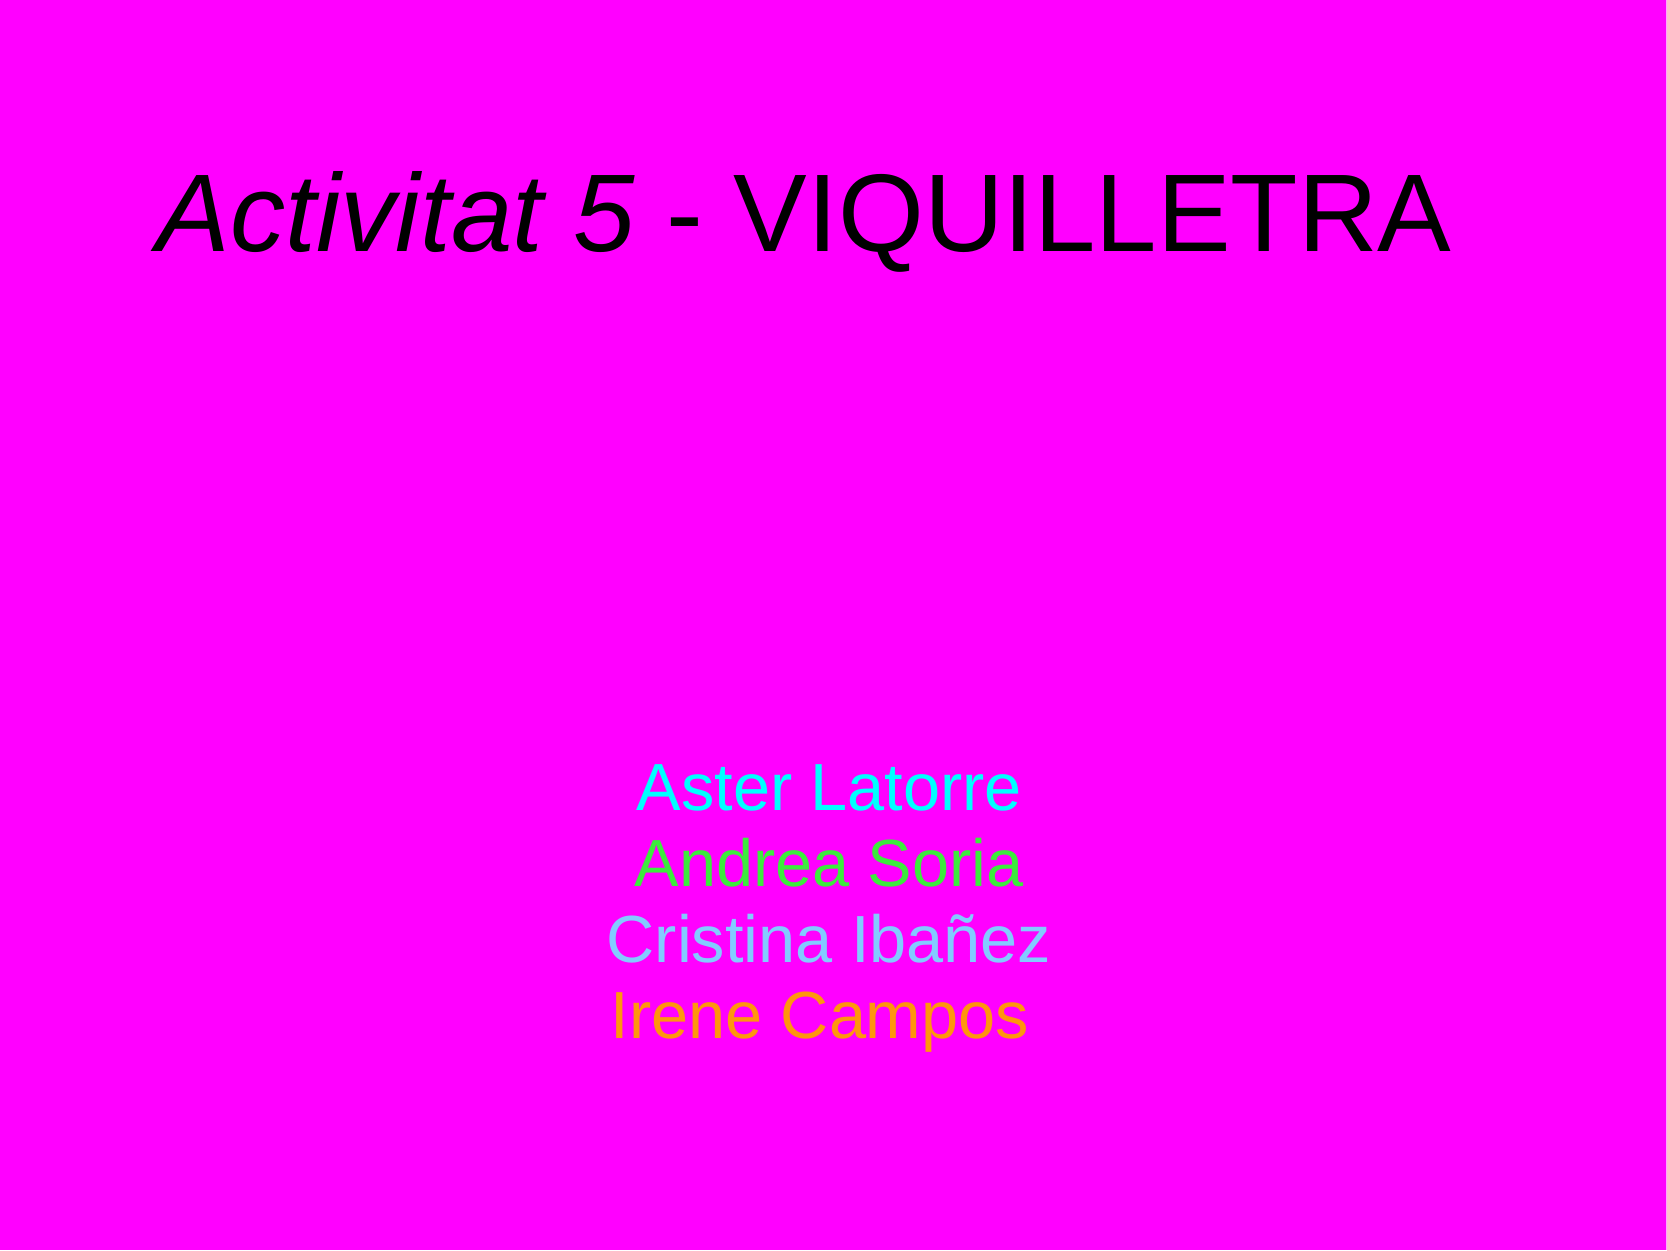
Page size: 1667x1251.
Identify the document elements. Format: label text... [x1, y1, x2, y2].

title Activitat 5 - VIQUILLETRA [107, 150, 1503, 326]
subtitle Aster Latorre Andrea Soria Cristina Ibañez Irene Campos [287, 750, 1371, 1068]
